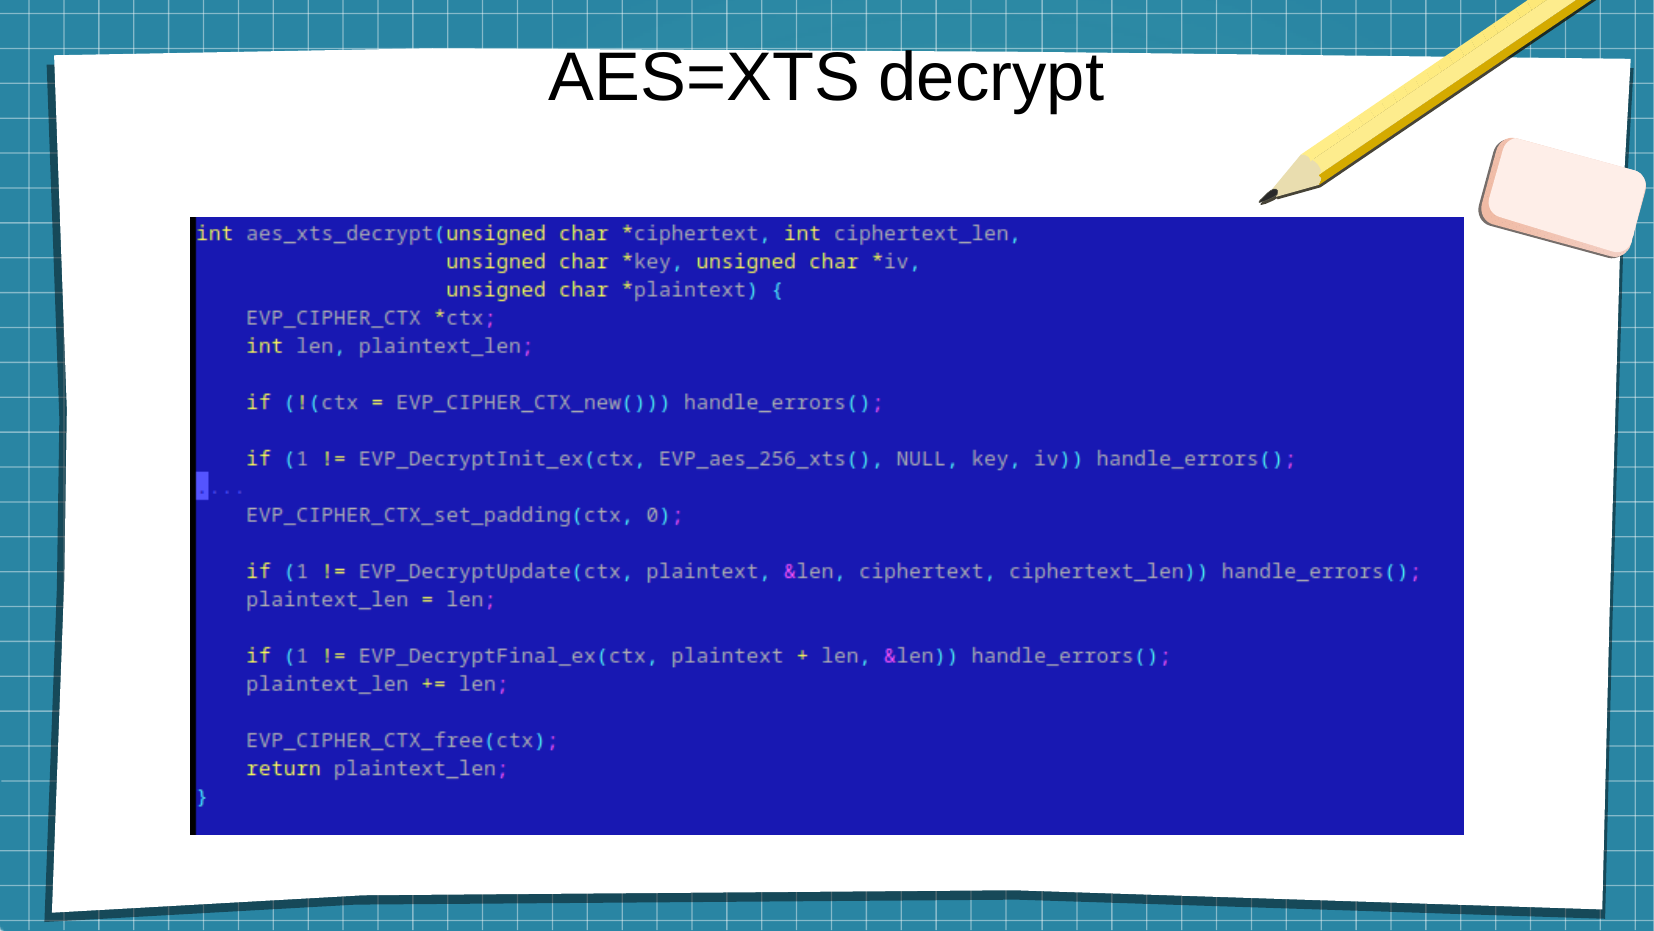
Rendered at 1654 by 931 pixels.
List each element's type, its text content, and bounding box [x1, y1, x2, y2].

title AES=XTS decrypt [82, 37, 1571, 193]
picture [190, 217, 1464, 835]
